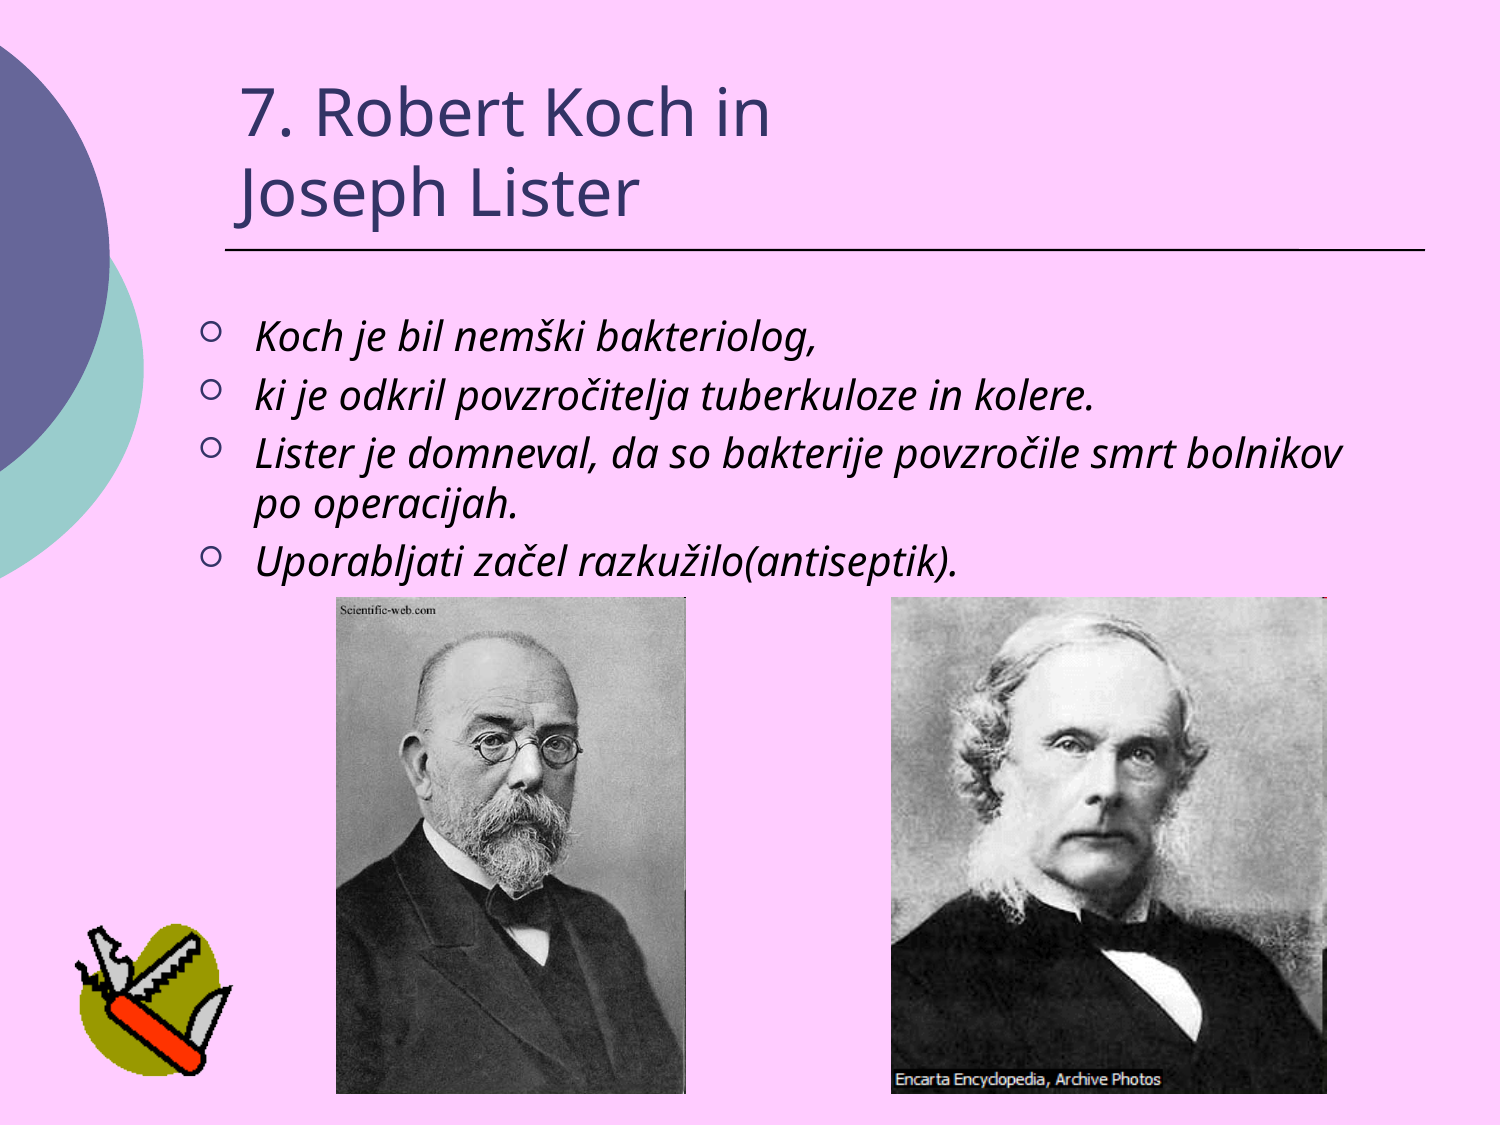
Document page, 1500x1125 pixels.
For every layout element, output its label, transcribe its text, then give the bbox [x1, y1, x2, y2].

picture [64, 916, 240, 1086]
list Koch je bil nemški bakteriolog, ki je odkril povzročitelja tuberkuloze in kolere. Lister je domneval, da so bakterije povzročile smrt bolnikov po operacijah. Uporabljati začel razkužilo(antiseptik). [183, 302, 1383, 978]
title 7. Robert Koch in Joseph Lister [224, 49, 1425, 237]
picture [891, 978, 1327, 1094]
picture [336, 978, 686, 1094]
